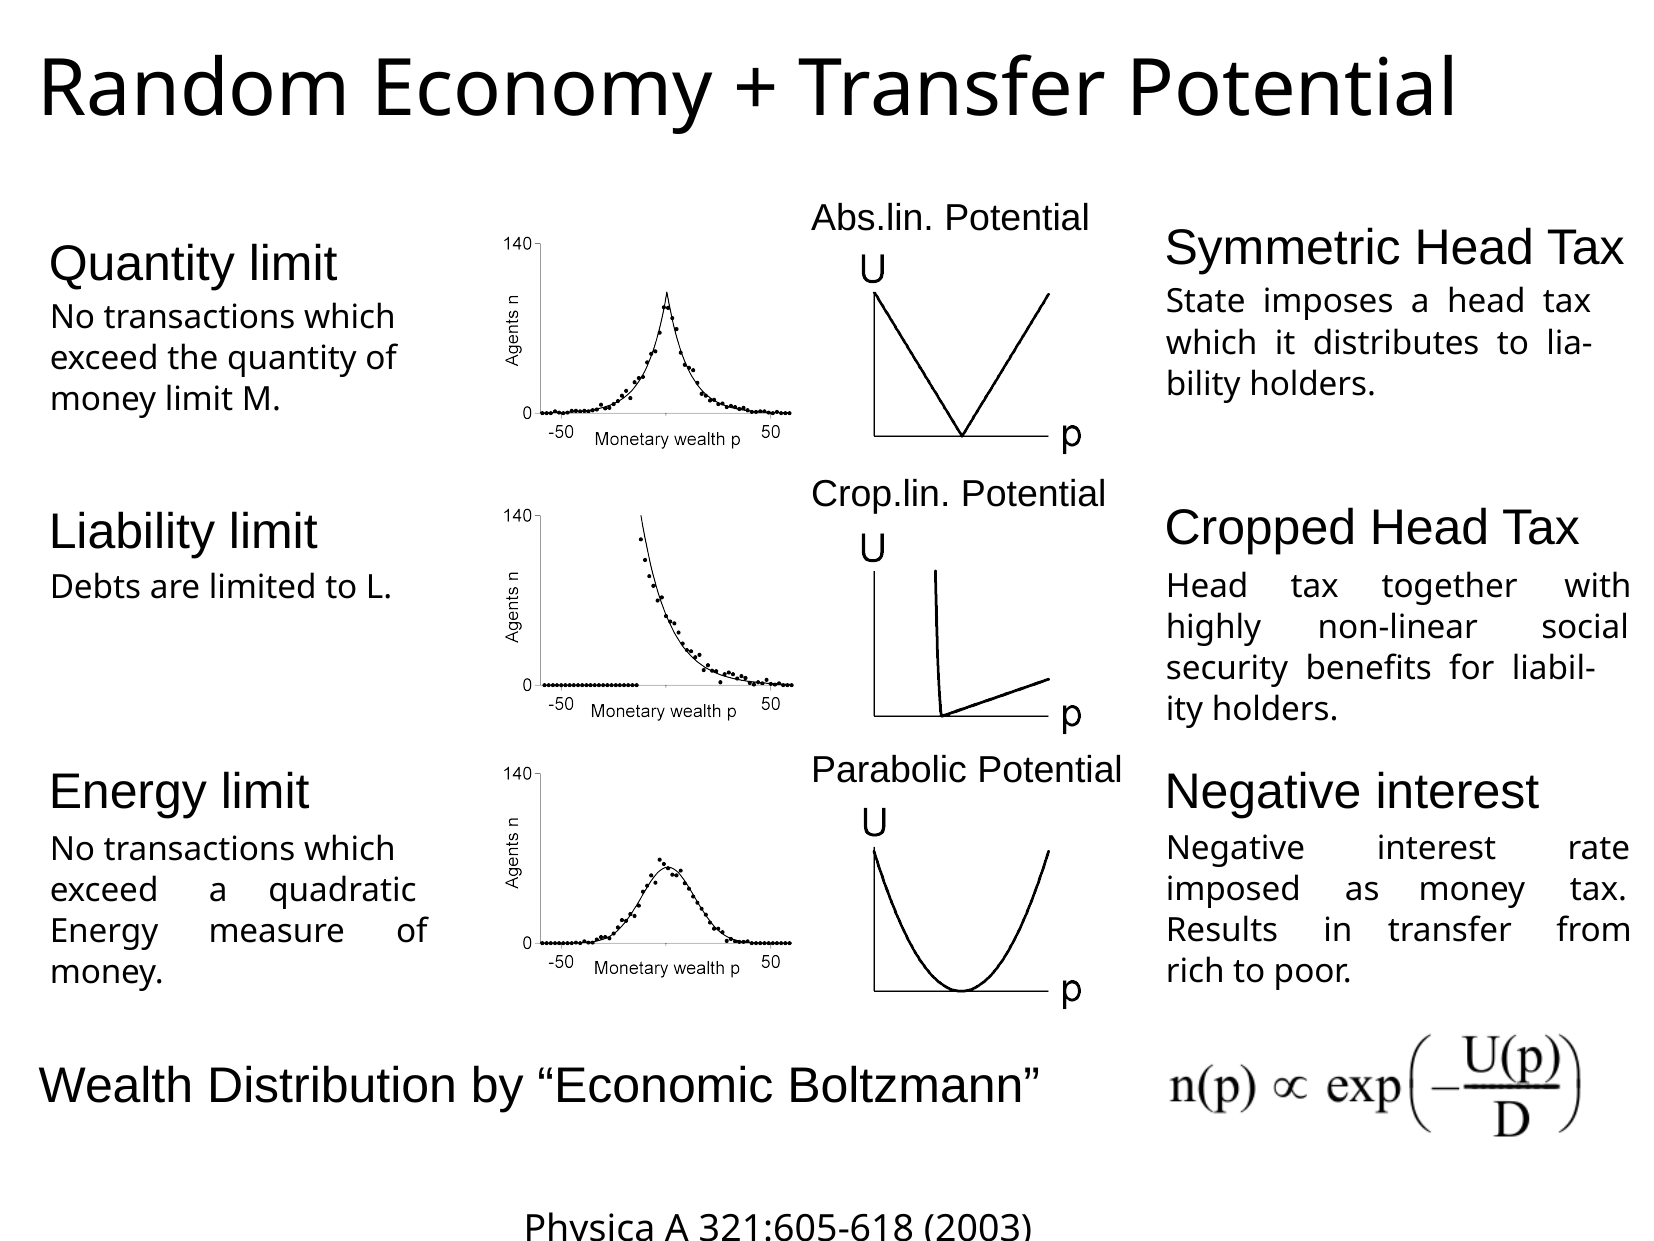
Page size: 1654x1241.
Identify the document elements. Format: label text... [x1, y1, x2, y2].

text_box bility holders. [1165, 359, 1397, 400]
text_box State imposes a head tax [1165, 277, 1645, 318]
text_box with [1564, 561, 1637, 602]
text_box measure [208, 907, 369, 948]
text_box Abs.lin. Potential [811, 196, 1097, 241]
text_box which it distributes to lia- [1165, 318, 1641, 359]
text_box exceed [49, 865, 185, 906]
picture [856, 245, 1083, 455]
text_box exceed the quantity of [49, 334, 437, 375]
text_box Quantity limit [48, 235, 345, 294]
picture [1140, 1004, 1625, 1185]
text_box social [1541, 602, 1639, 644]
text_box Cropped Head Tax [1164, 499, 1598, 558]
text_box money [1418, 865, 1547, 906]
text_box Head [1165, 561, 1266, 602]
text_box from [1556, 906, 1637, 947]
text_box Symmetric Head Tax [1164, 219, 1643, 278]
picture [502, 505, 796, 722]
text_box ity holders. [1165, 685, 1357, 726]
text_box Crop.lin. Potential [811, 472, 1114, 517]
text_box Wealth Distribution by “Economic Boltzmann” [38, 1057, 1066, 1116]
text_box Results [1165, 906, 1301, 947]
text_box rate [1567, 823, 1638, 865]
text_box Liability limit [48, 502, 325, 562]
text_box money. [49, 948, 178, 989]
text_box rich to poor. [1165, 947, 1374, 988]
picture [856, 800, 1083, 1010]
picture [502, 763, 796, 980]
text_box as [1345, 865, 1395, 906]
text_box Negative interest [1164, 763, 1549, 822]
text_box No transactions which [49, 824, 427, 865]
text_box quadratic [268, 865, 431, 906]
text_box in [1323, 906, 1366, 947]
text_box transfer [1387, 906, 1534, 947]
text_box Negative [1165, 823, 1330, 865]
text_box non-linear [1317, 602, 1502, 644]
text_box Debts are limited to L. [49, 562, 430, 603]
text_box tax [1290, 561, 1356, 602]
text_box Parabolic Potential [811, 748, 1131, 793]
text_box of [396, 907, 431, 948]
text_box interest [1376, 823, 1520, 865]
picture [502, 233, 796, 450]
text_box tax. [1570, 865, 1636, 906]
text_box No transactions which [49, 292, 427, 333]
text_box highly [1165, 602, 1281, 644]
text_box Random Economy + Transfer Potential [37, 31, 1618, 128]
text_box imposed [1165, 865, 1322, 906]
text_box Energy [49, 907, 181, 948]
text_box Energy limit [48, 763, 317, 822]
text_box a [208, 865, 244, 906]
text_box Physica A 321:605-618 (2003) [523, 1201, 1106, 1241]
text_box security benefits for liabil- [1165, 644, 1644, 685]
text_box together [1381, 561, 1539, 602]
text_box money limit M. [49, 375, 304, 416]
picture [856, 524, 1083, 735]
